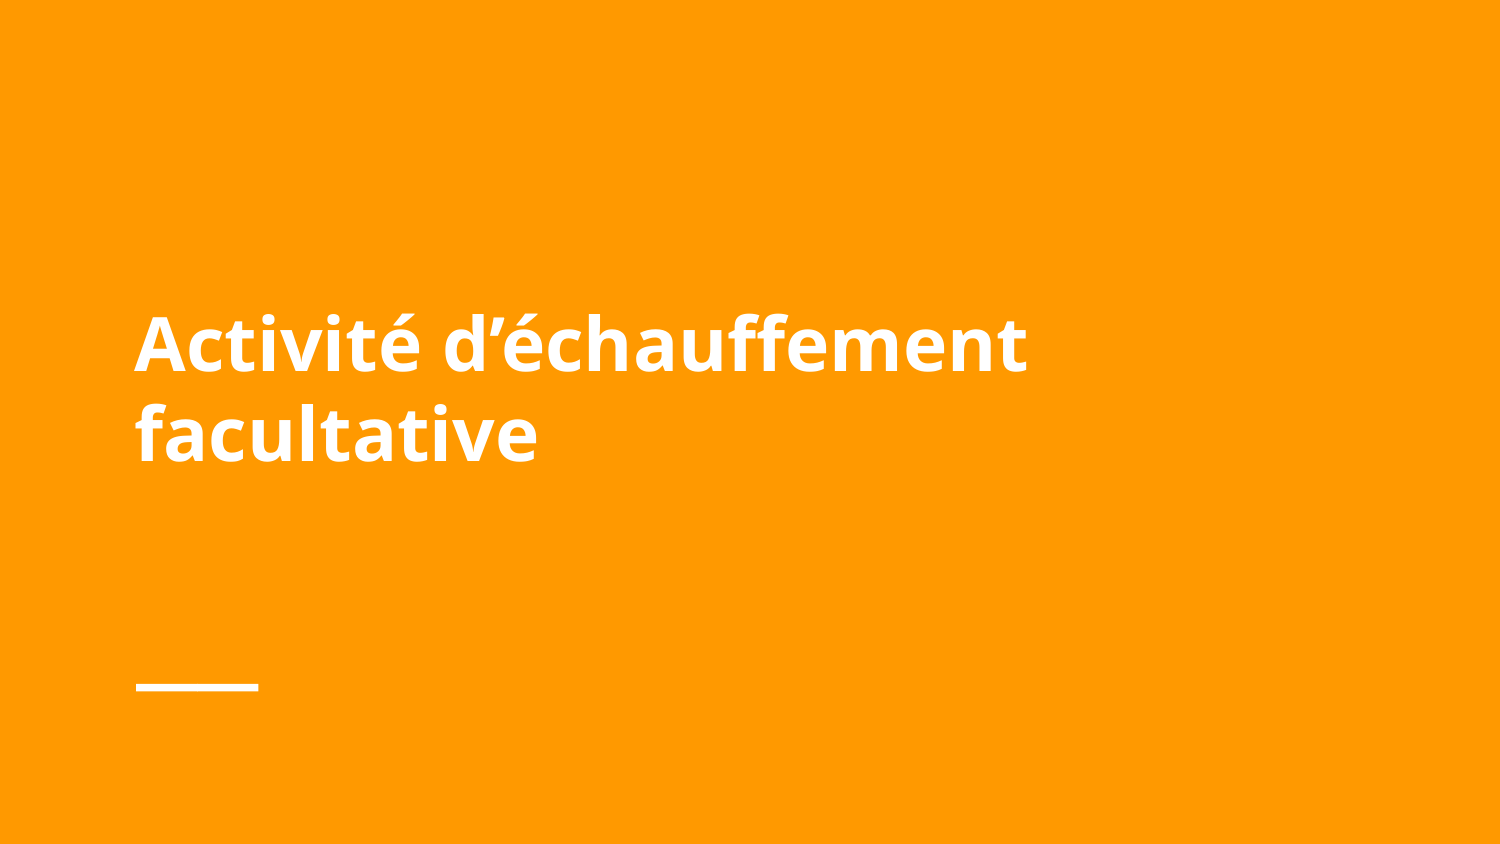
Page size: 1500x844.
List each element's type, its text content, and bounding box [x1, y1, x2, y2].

title Activité d’échauffement facultative [119, 141, 1272, 632]
